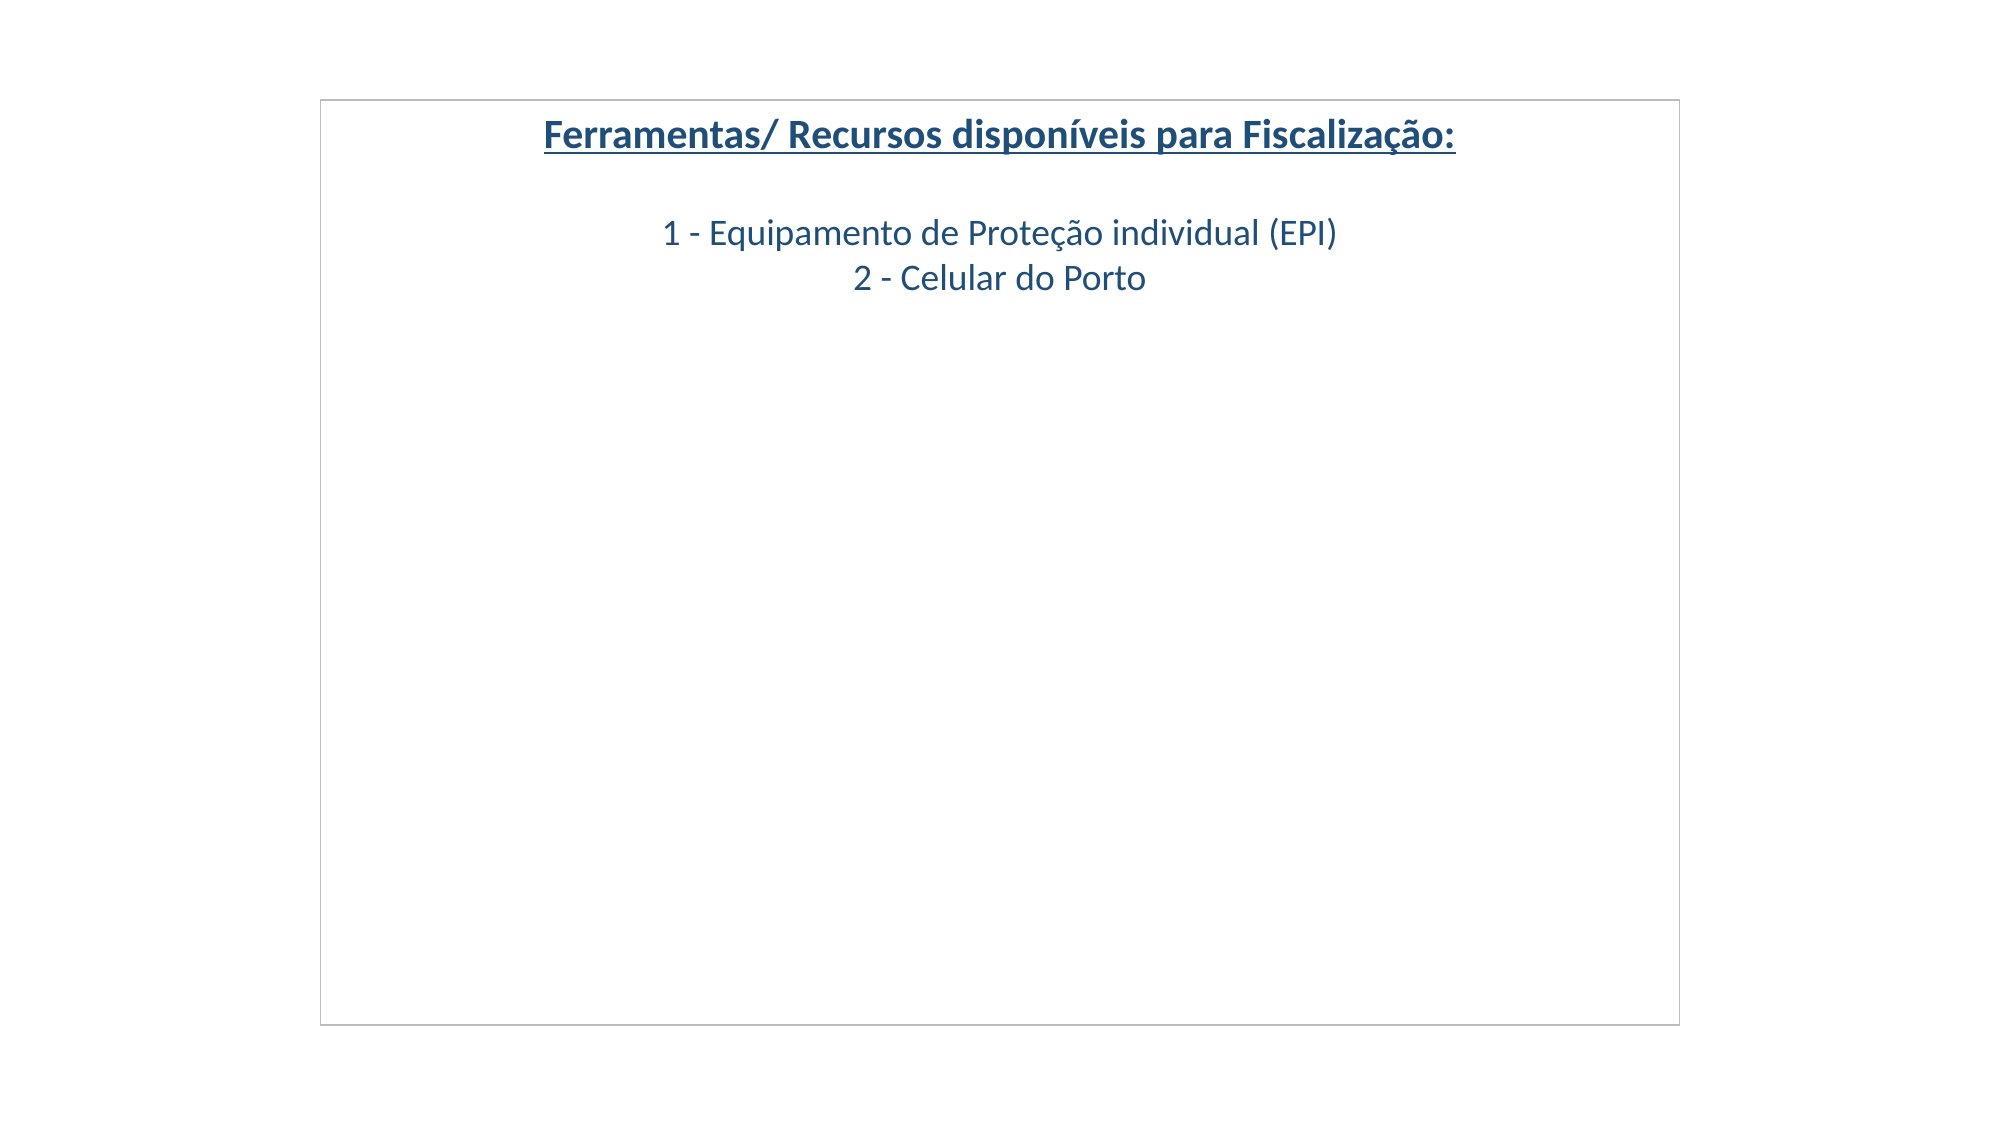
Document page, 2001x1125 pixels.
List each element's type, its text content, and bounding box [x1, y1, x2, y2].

text_box Ferramentas/ Recursos disponíveis para Fiscalização: 1 - Equipamento de Proteção individual (EPI) 2 - Celular do Porto [320, 99, 1680, 1026]
